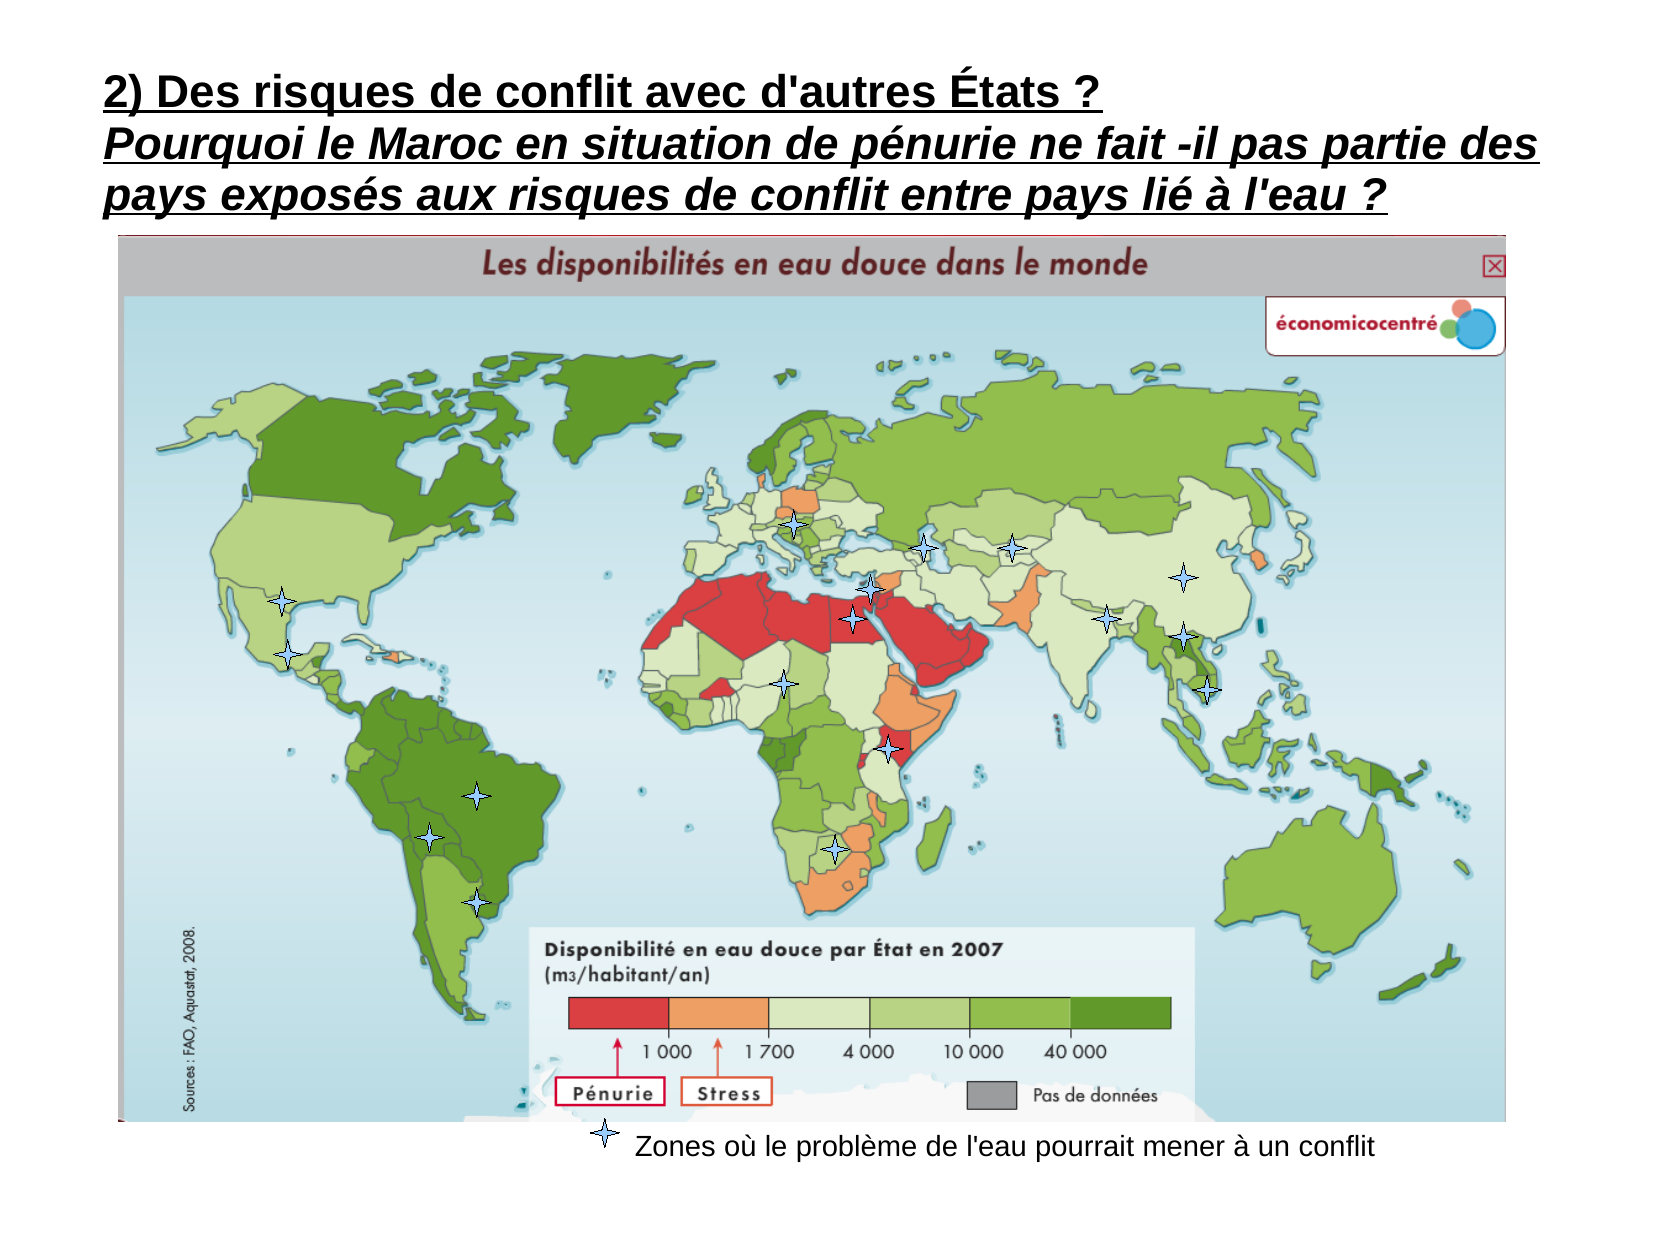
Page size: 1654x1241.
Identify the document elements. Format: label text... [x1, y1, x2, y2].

text_box [908, 533, 939, 563]
text_box Zones où le problème de l'eau pourrait mener à un conflit [620, 1122, 1392, 1170]
picture [118, 235, 1506, 1122]
text_box [820, 834, 850, 865]
text_box [267, 586, 297, 617]
text_box [873, 734, 904, 764]
text_box [997, 533, 1028, 563]
text_box [414, 822, 445, 853]
text_box [778, 509, 809, 540]
text_box [273, 639, 303, 670]
text_box 2) Des risques de conflit avec d'autres États ? Pourquoi le Maroc en situation de pénurie ne fait -il pas partie des pays exposés aux risques de conflit entre pays lié à l'eau ? [88, 59, 1565, 230]
text_box [1168, 621, 1199, 652]
text_box [855, 574, 886, 605]
text_box [461, 781, 492, 811]
text_box [590, 1118, 620, 1148]
text_box [461, 887, 492, 918]
text_box [1091, 604, 1122, 634]
text_box [769, 669, 799, 699]
text_box [838, 604, 868, 634]
text_box [1192, 675, 1222, 705]
text_box [1168, 562, 1199, 593]
